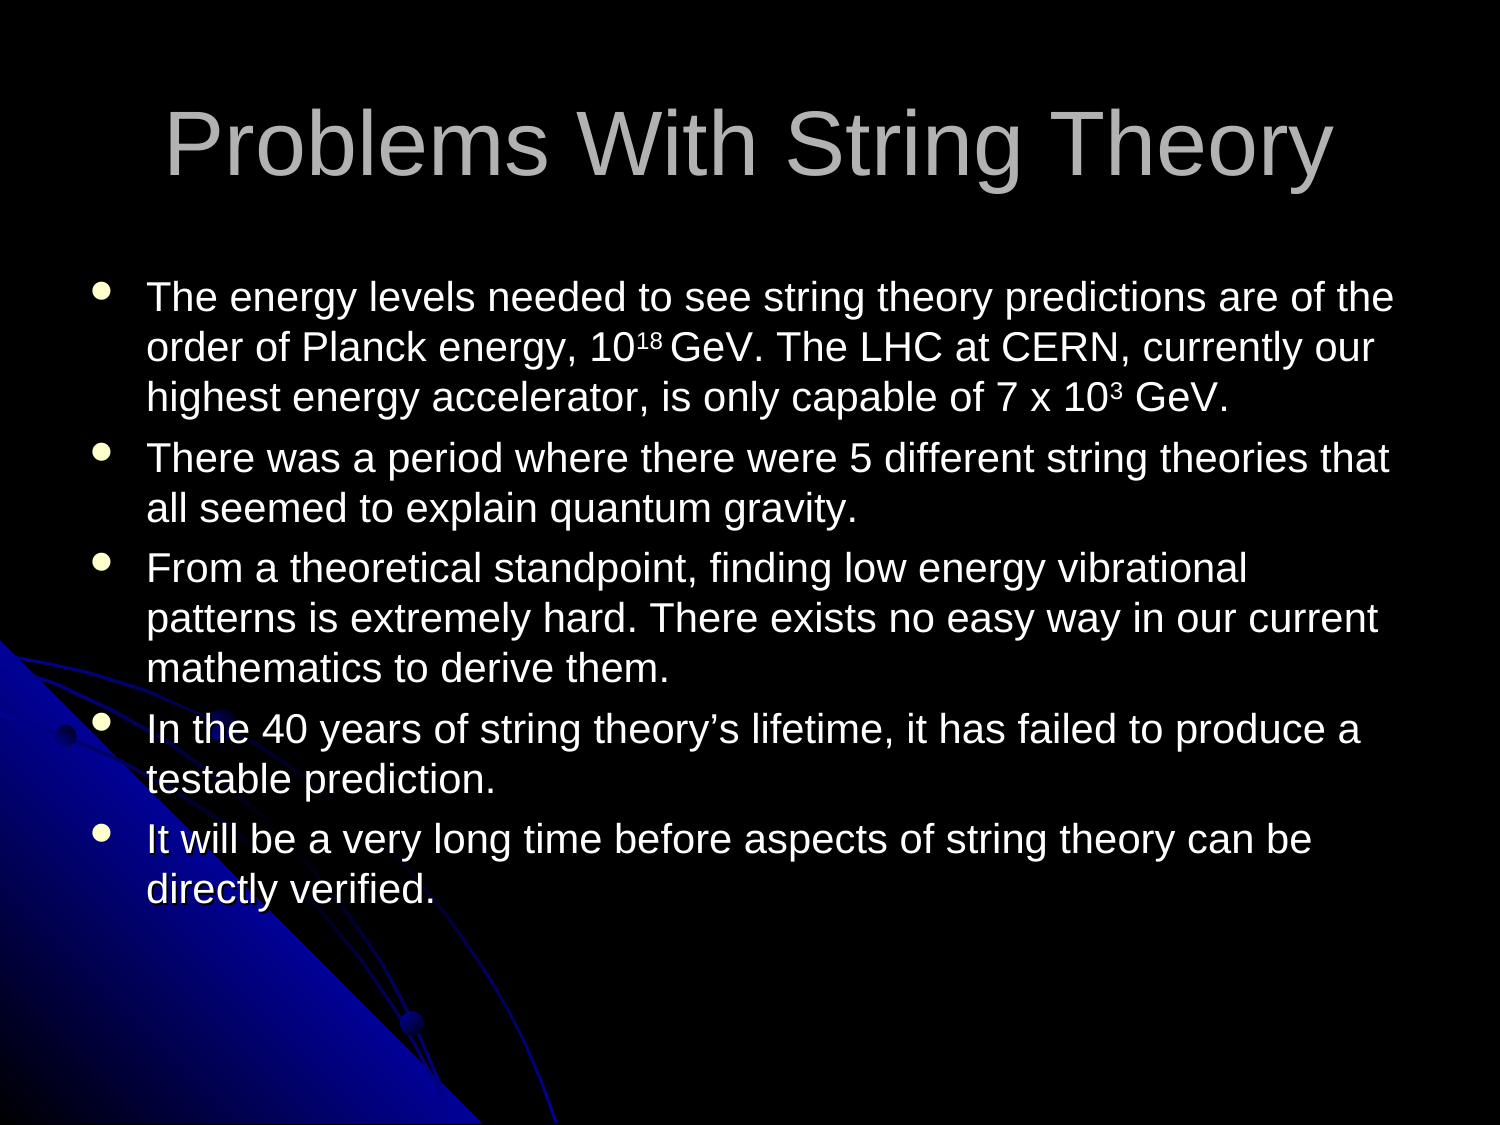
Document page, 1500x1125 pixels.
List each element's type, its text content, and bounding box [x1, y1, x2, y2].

list The energy levels needed to see string theory predictions are of the order of Planck energy, 1018 GeV. The LHC at CERN, currently our highest energy accelerator, is only capable of 7 x 103 GeV. There was a period where there were 5 different string theories that all seemed to explain quantum gravity. From a theoretical standpoint, finding low energy vibrational patterns is extremely hard. There exists no easy way in our current mathematics to derive them. In the 40 years of string theory’s lifetime, it has failed to produce a testable prediction. It will be a very long time before aspects of string theory can be directly verified. [75, 262, 1426, 1006]
title Problems With String Theory [75, 45, 1426, 233]
